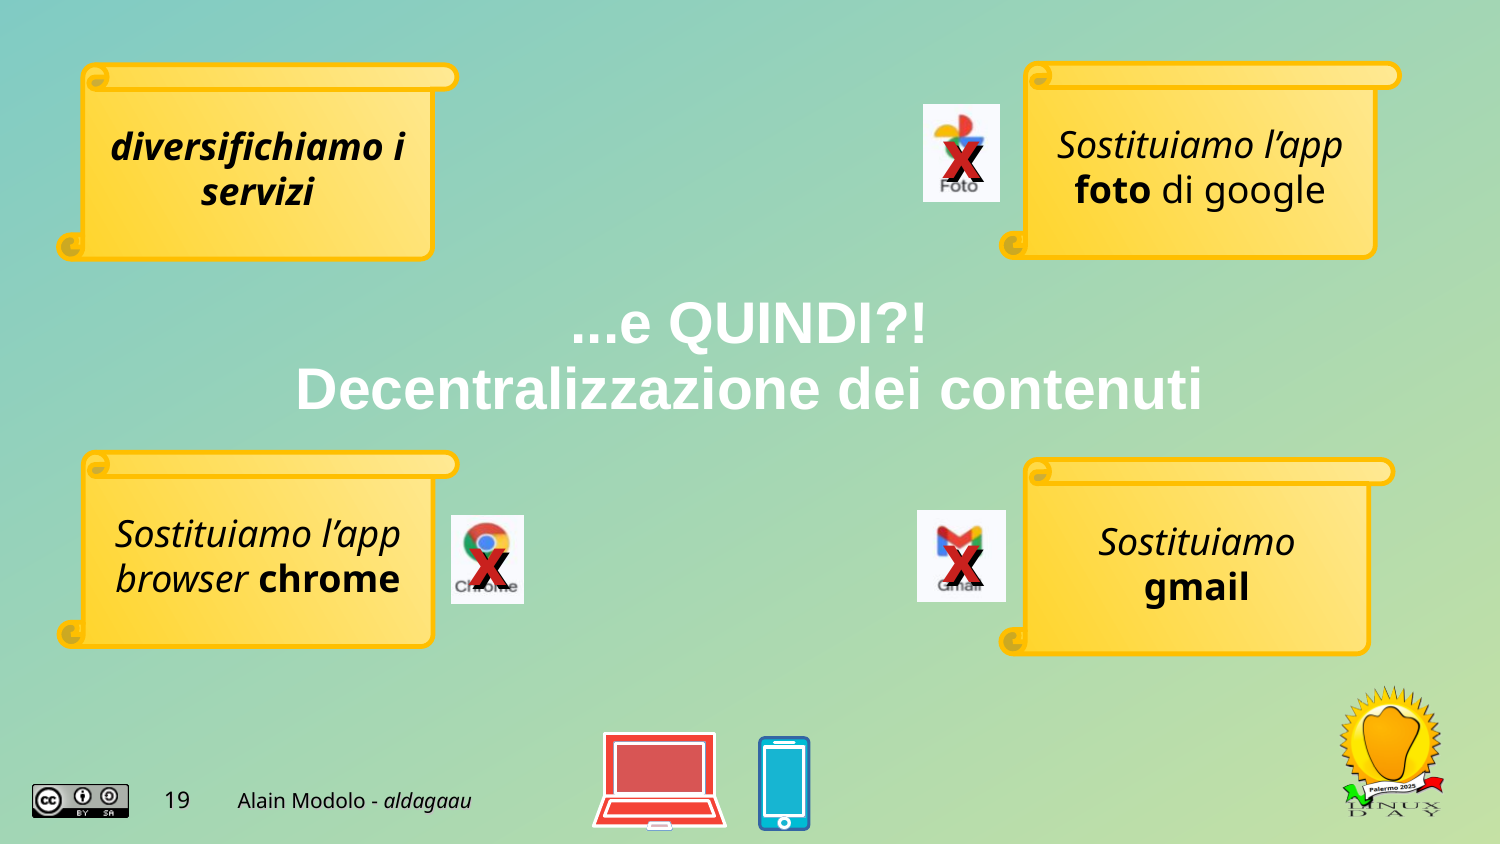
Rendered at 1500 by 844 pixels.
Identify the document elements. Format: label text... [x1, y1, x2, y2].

picture [1233, 670, 1500, 844]
text_box [759, 737, 809, 830]
text_box diversifichiamo i servizi [72, 64, 457, 260]
picture [917, 510, 1006, 603]
picture [32, 784, 129, 818]
picture [451, 515, 524, 604]
text_box Sostituiamo l’app browser chrome [75, 452, 458, 647]
text_box Sostituiamo l’app foto di google [1017, 63, 1400, 258]
text_box Sostituiamo gmail [1015, 459, 1394, 654]
picture [923, 104, 1000, 202]
text_box [593, 733, 726, 829]
title ...e QUINDI?! Decentralizzazione dei contenuti [234, 236, 1266, 477]
